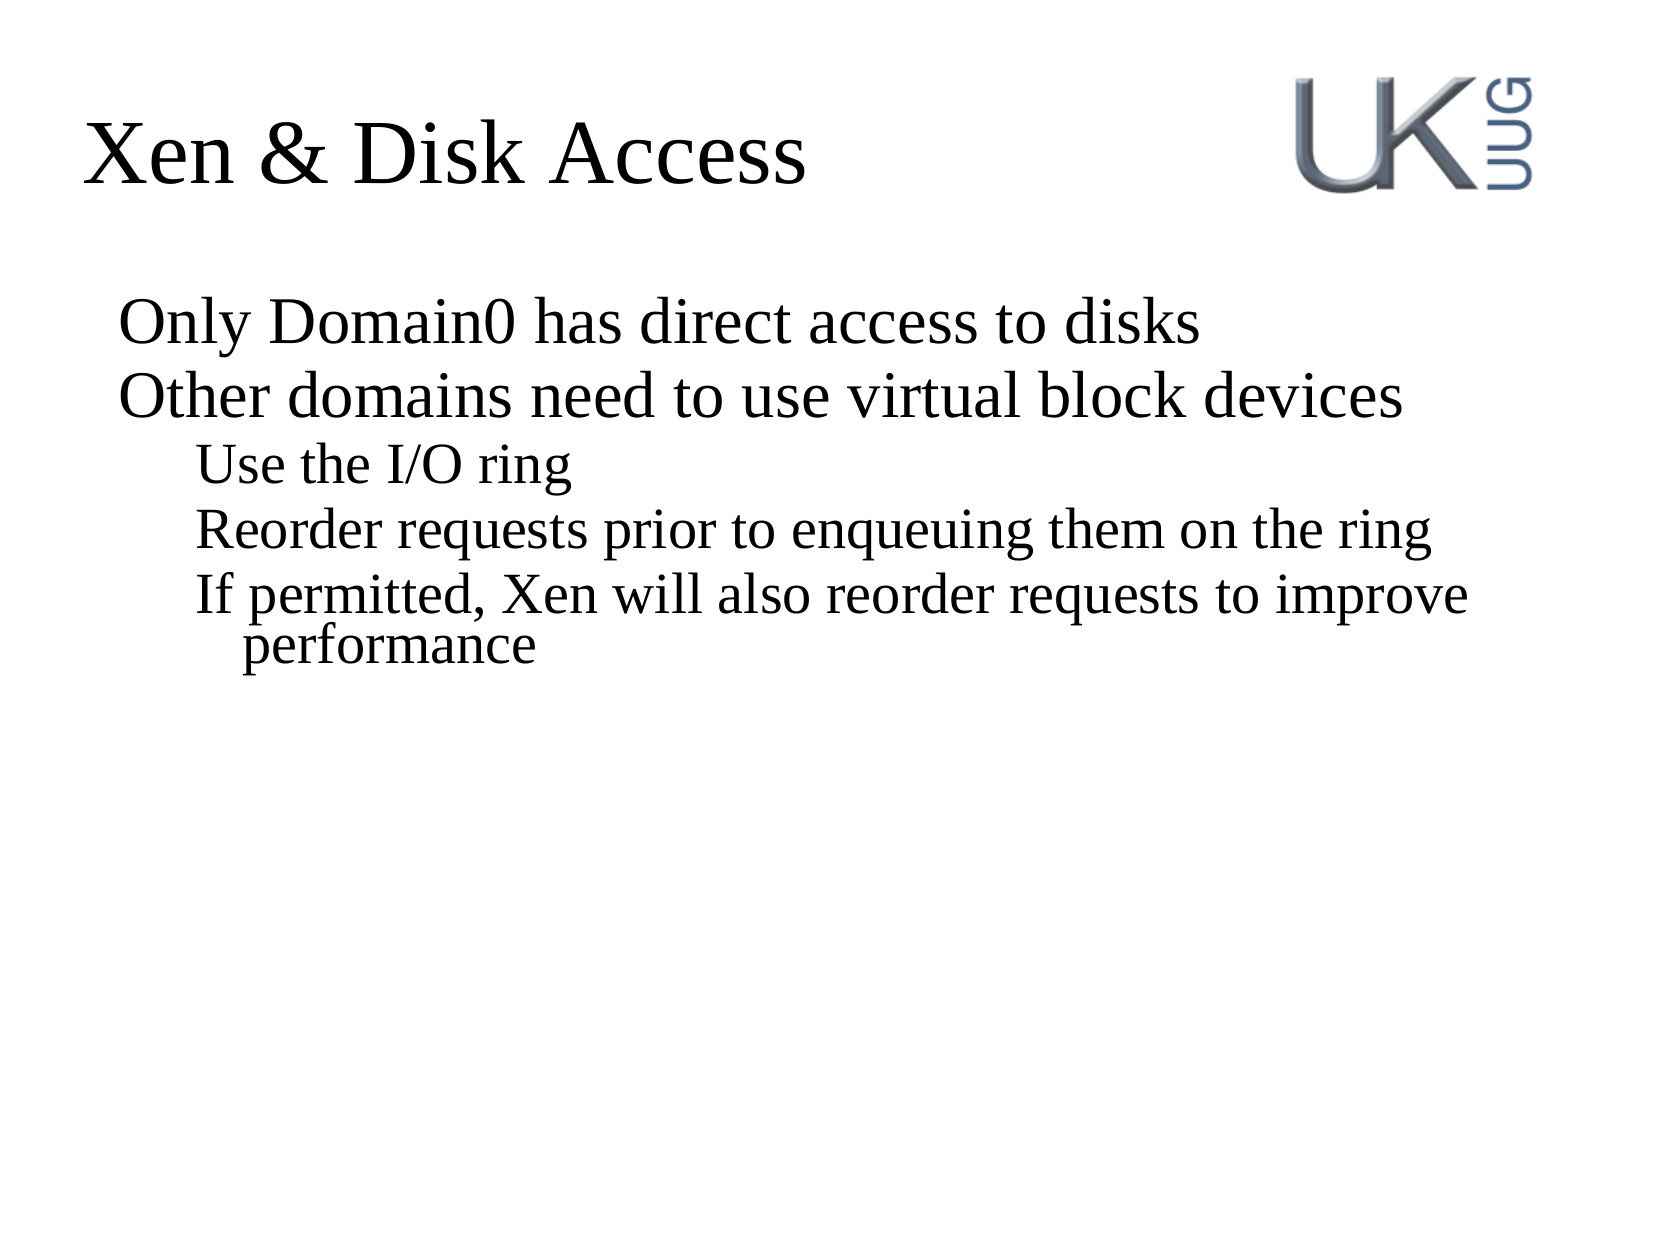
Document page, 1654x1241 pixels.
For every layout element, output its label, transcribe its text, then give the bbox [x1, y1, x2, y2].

title Xen & Disk Access [82, 57, 1571, 249]
list Only Domain0 has direct access to disks Other domains need to use virtual block devices Use the I/O ring Reorder requests prior to enqueuing them on the ring If permitted, Xen will also reorder requests to improve performance [86, 289, 1626, 1226]
